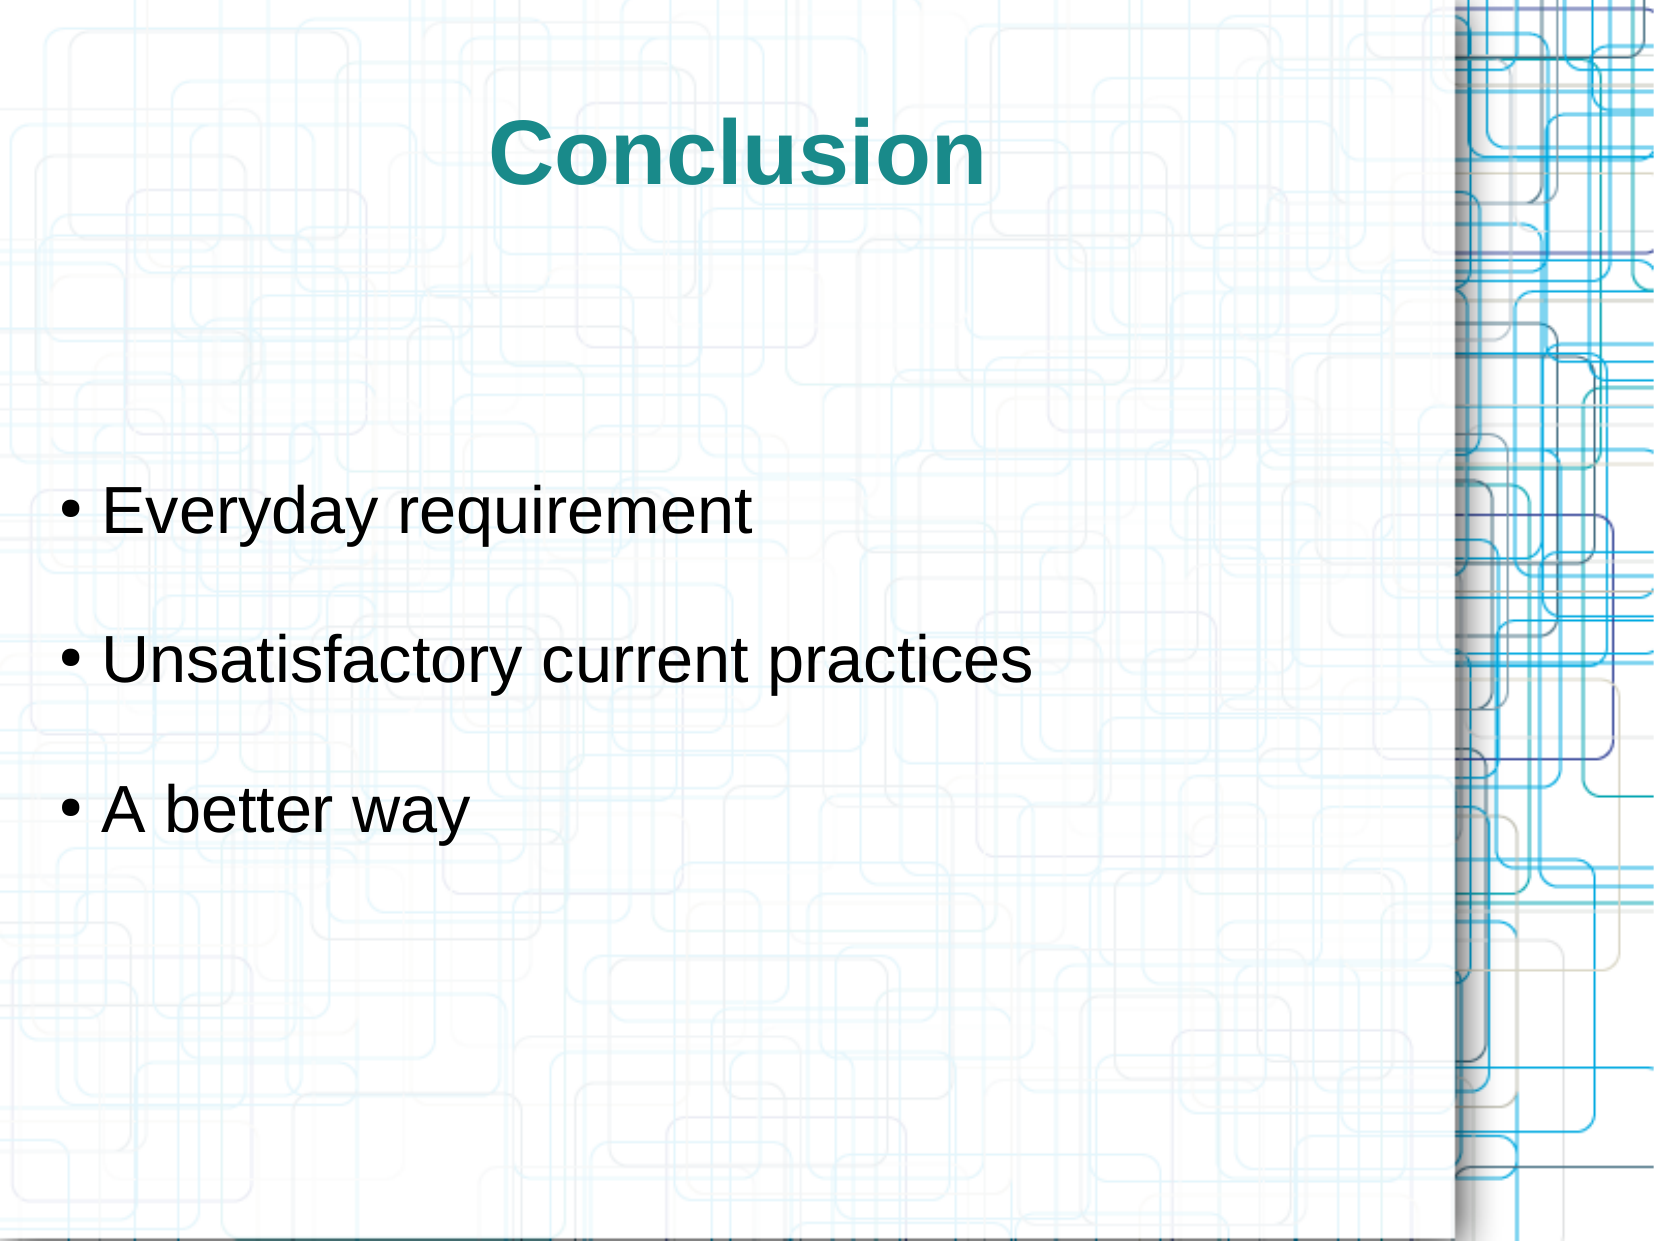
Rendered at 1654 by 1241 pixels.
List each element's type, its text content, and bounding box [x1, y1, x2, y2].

picture [0, 0, 1654, 1241]
title Conclusion [59, 56, 1418, 236]
text_box Everyday requirement Unsatisfactory current practices A better way [59, 236, 1424, 1158]
